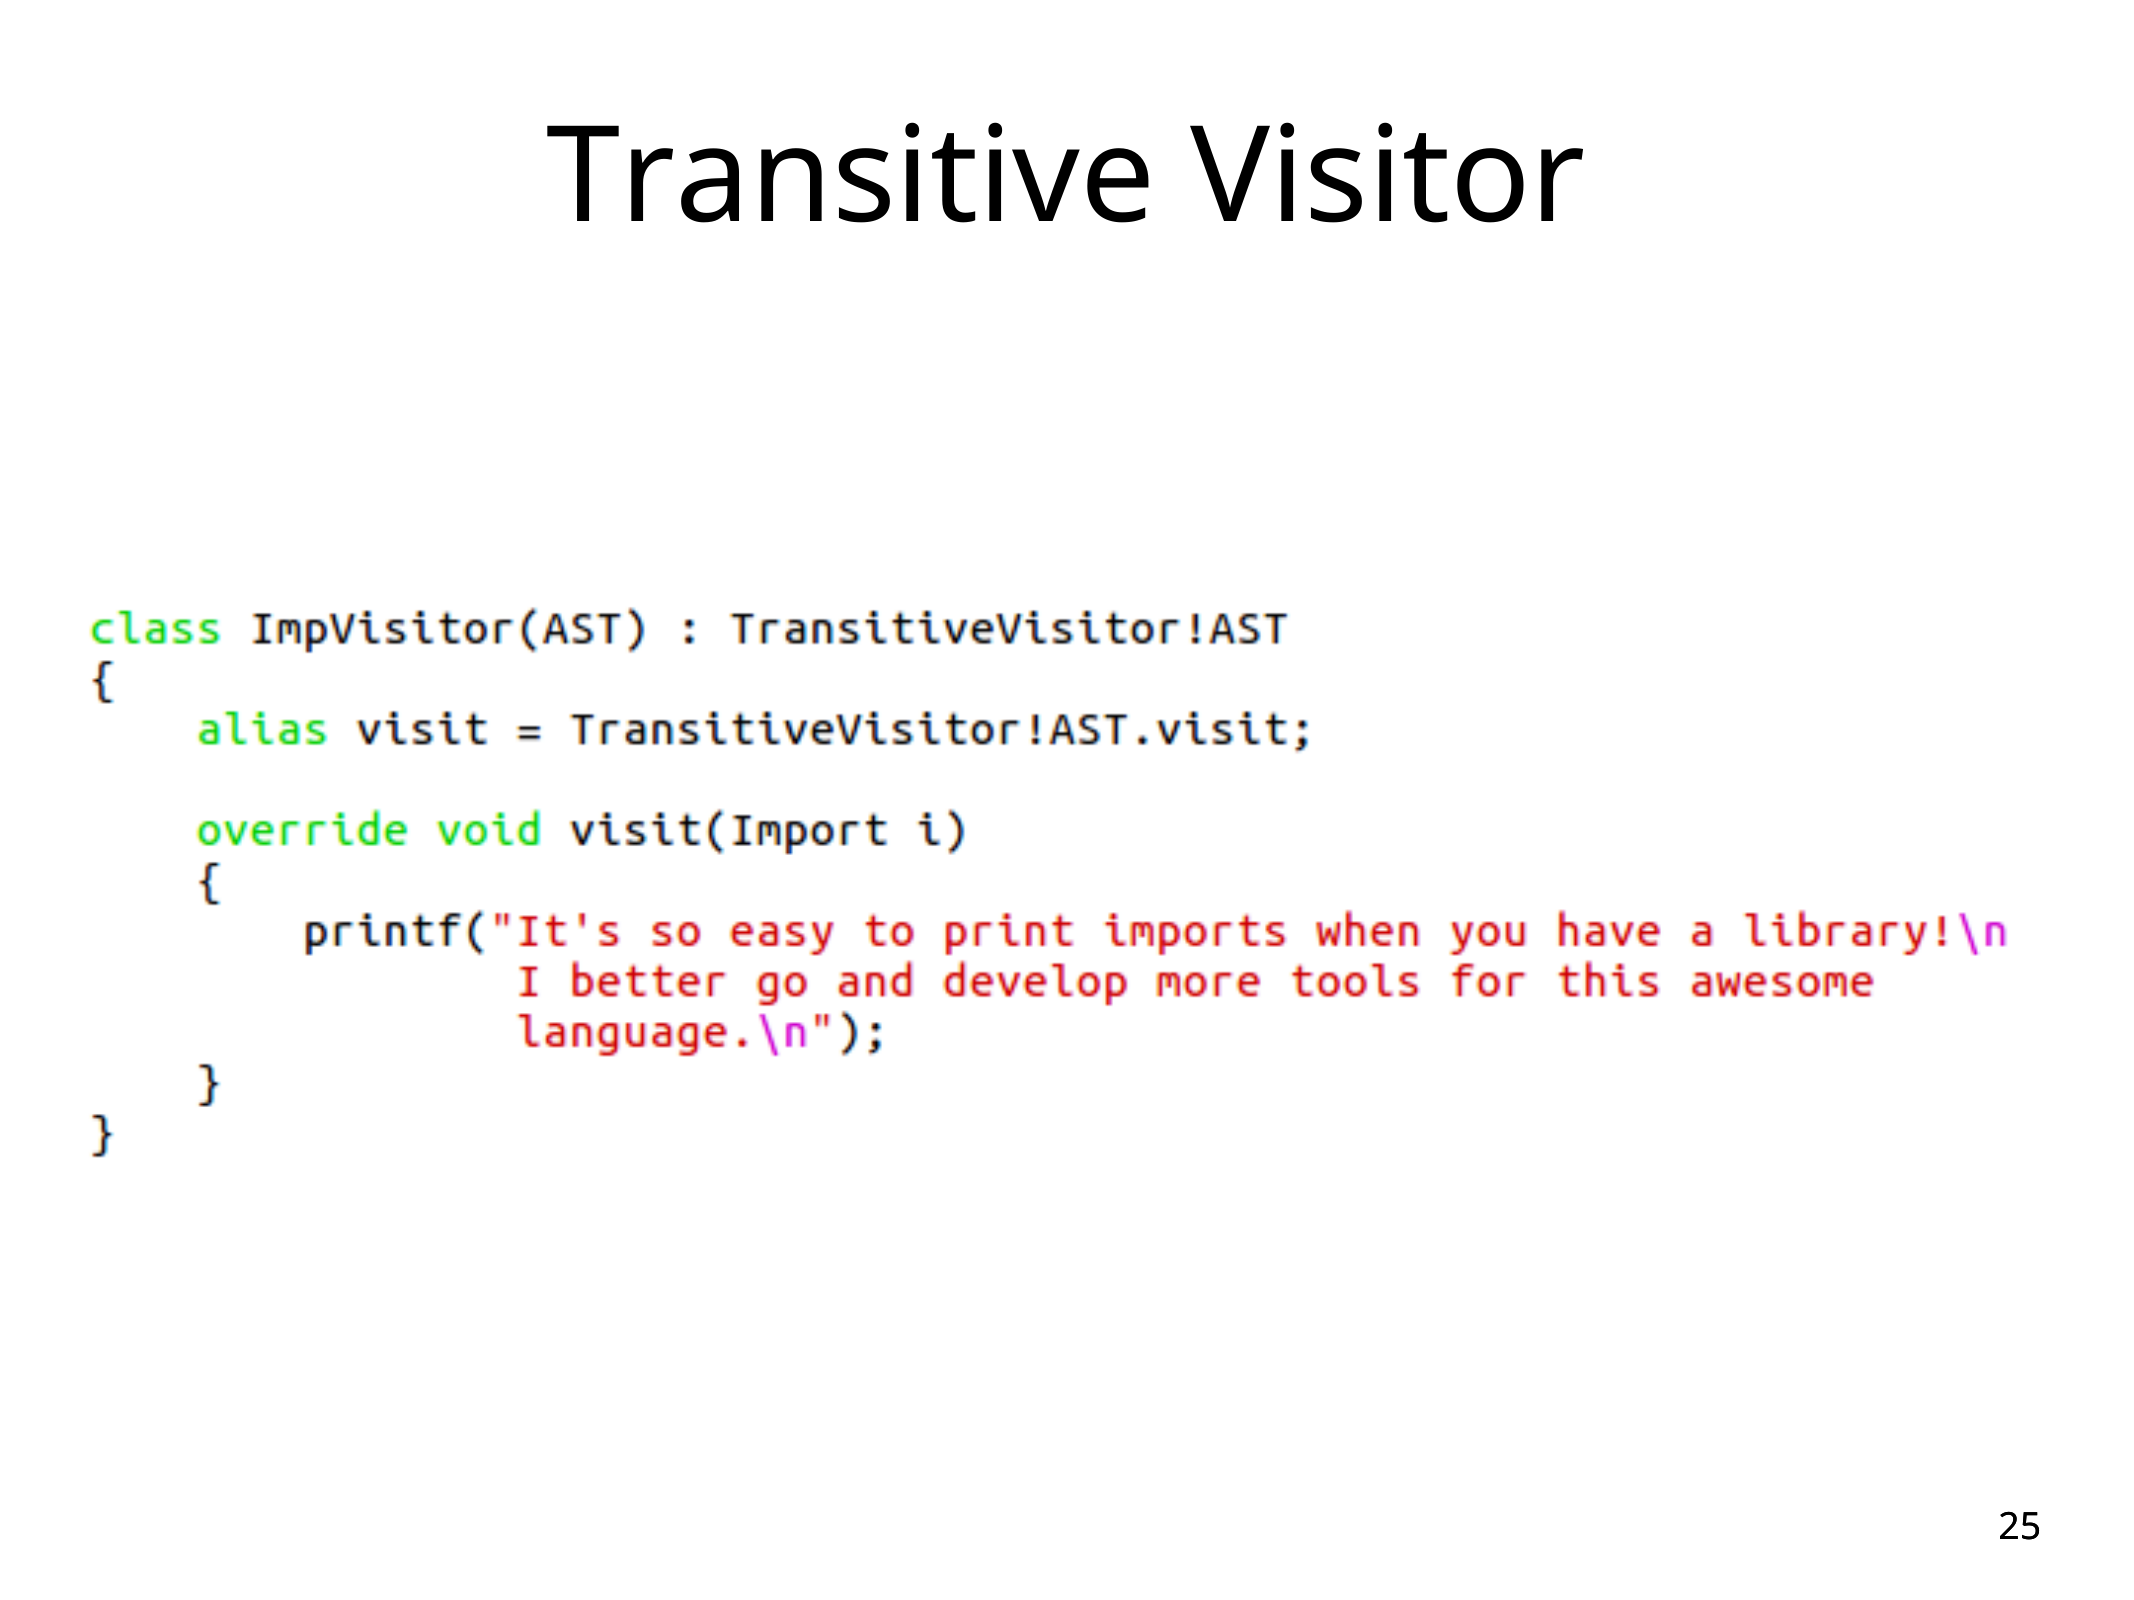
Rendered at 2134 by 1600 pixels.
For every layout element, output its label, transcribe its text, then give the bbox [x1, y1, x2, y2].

text_box <number> [1985, 1493, 2055, 1557]
picture [79, 594, 2055, 1193]
title Transitive Visitor [79, 72, 2055, 263]
